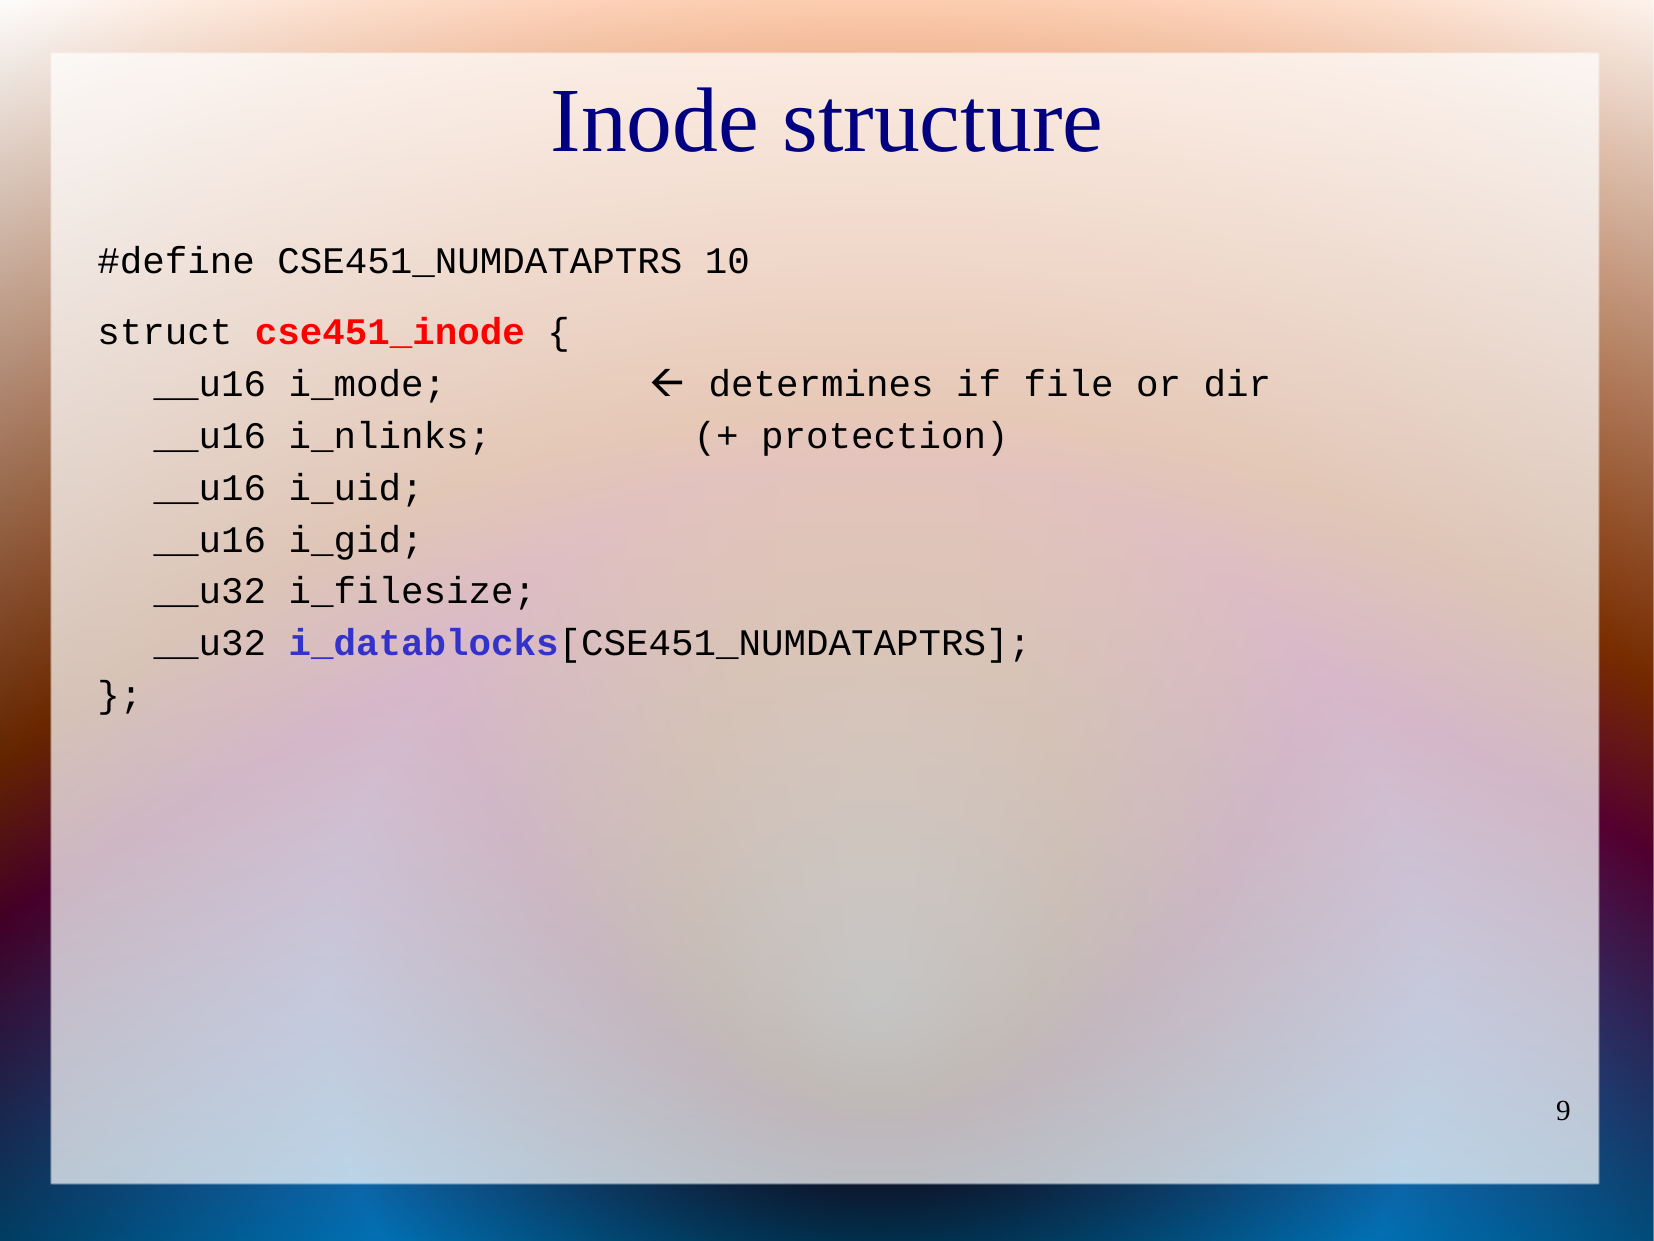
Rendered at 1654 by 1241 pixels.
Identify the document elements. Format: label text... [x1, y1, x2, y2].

picture [0, 0, 1654, 1241]
list #define CSE451_NUMDATAPTRS 10 struct cse451_inode { __u16 i_mode;  determines if file or dir __u16 i_nlinks; (+ protection) __u16 i_uid; __u16 i_gid; __u32 i_filesize; __u32 i_datablocks[CSE451_NUMDATAPTRS]; }; [82, 234, 1620, 1186]
title Inode structure [37, 38, 1618, 180]
